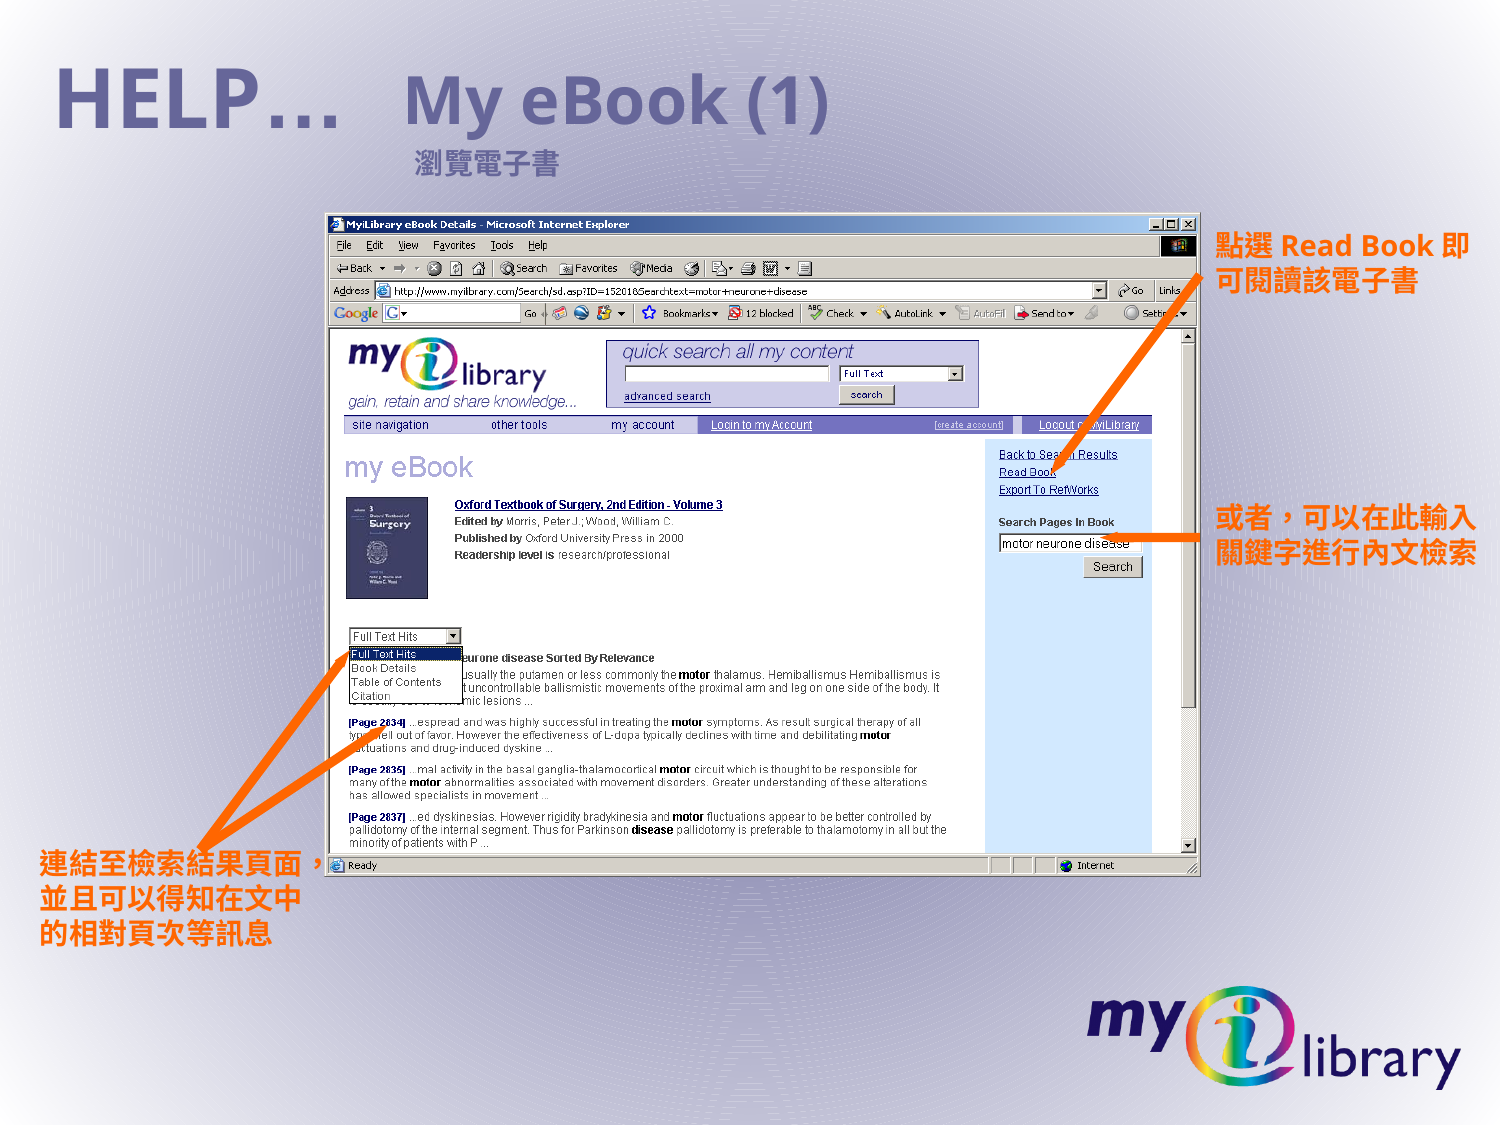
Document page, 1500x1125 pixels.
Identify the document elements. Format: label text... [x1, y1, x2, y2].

text_box My eBook (1) [387, 50, 901, 146]
text_box 連結至檢索結果頁面，並且可以得知在文中的相對頁次等訊息 [24, 837, 325, 993]
picture [324, 212, 1201, 877]
text_box 瀏覽電子書 [399, 137, 1325, 188]
text_box 或者，可以在此輸入關鍵字進行內文檢索 [1200, 491, 1500, 577]
text_box 點選Read Book即可閱讀該電子書 [1200, 220, 1500, 305]
